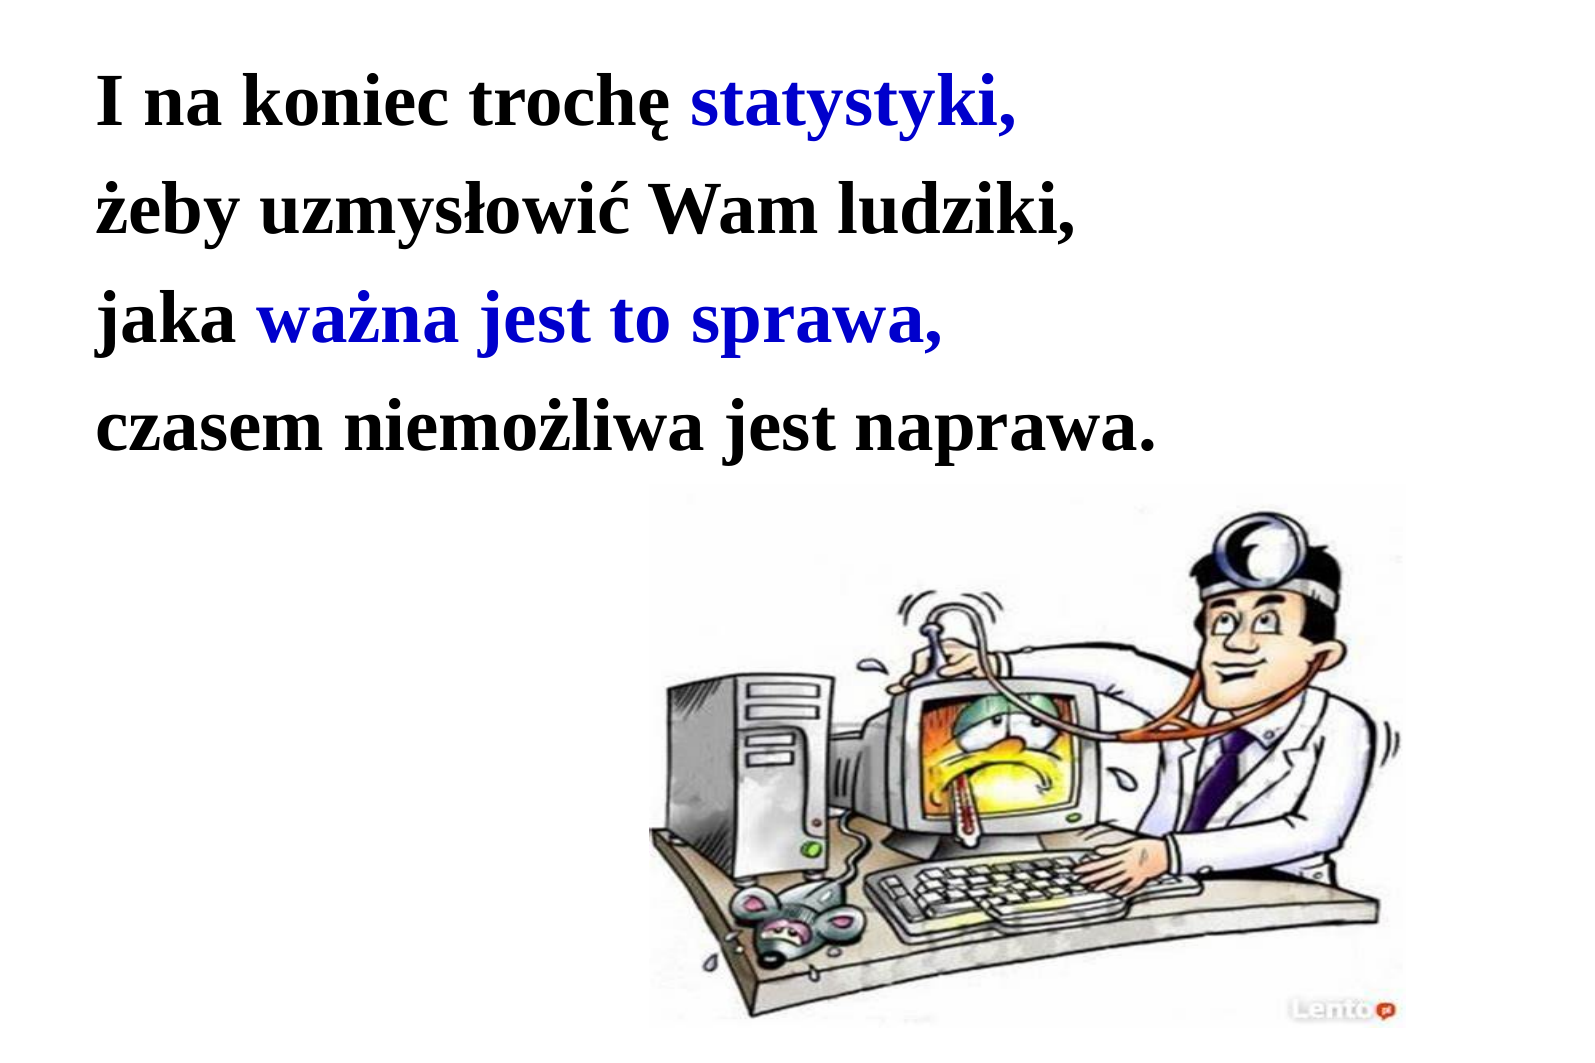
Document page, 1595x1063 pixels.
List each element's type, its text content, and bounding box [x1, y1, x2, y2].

picture [649, 484, 1406, 1028]
list I na koniec trochę statystyki, żeby uzmysłowić Wam ludziki, jaka ważna jest to sprawa, czasem niemożliwa jest naprawa. [76, 59, 1512, 579]
